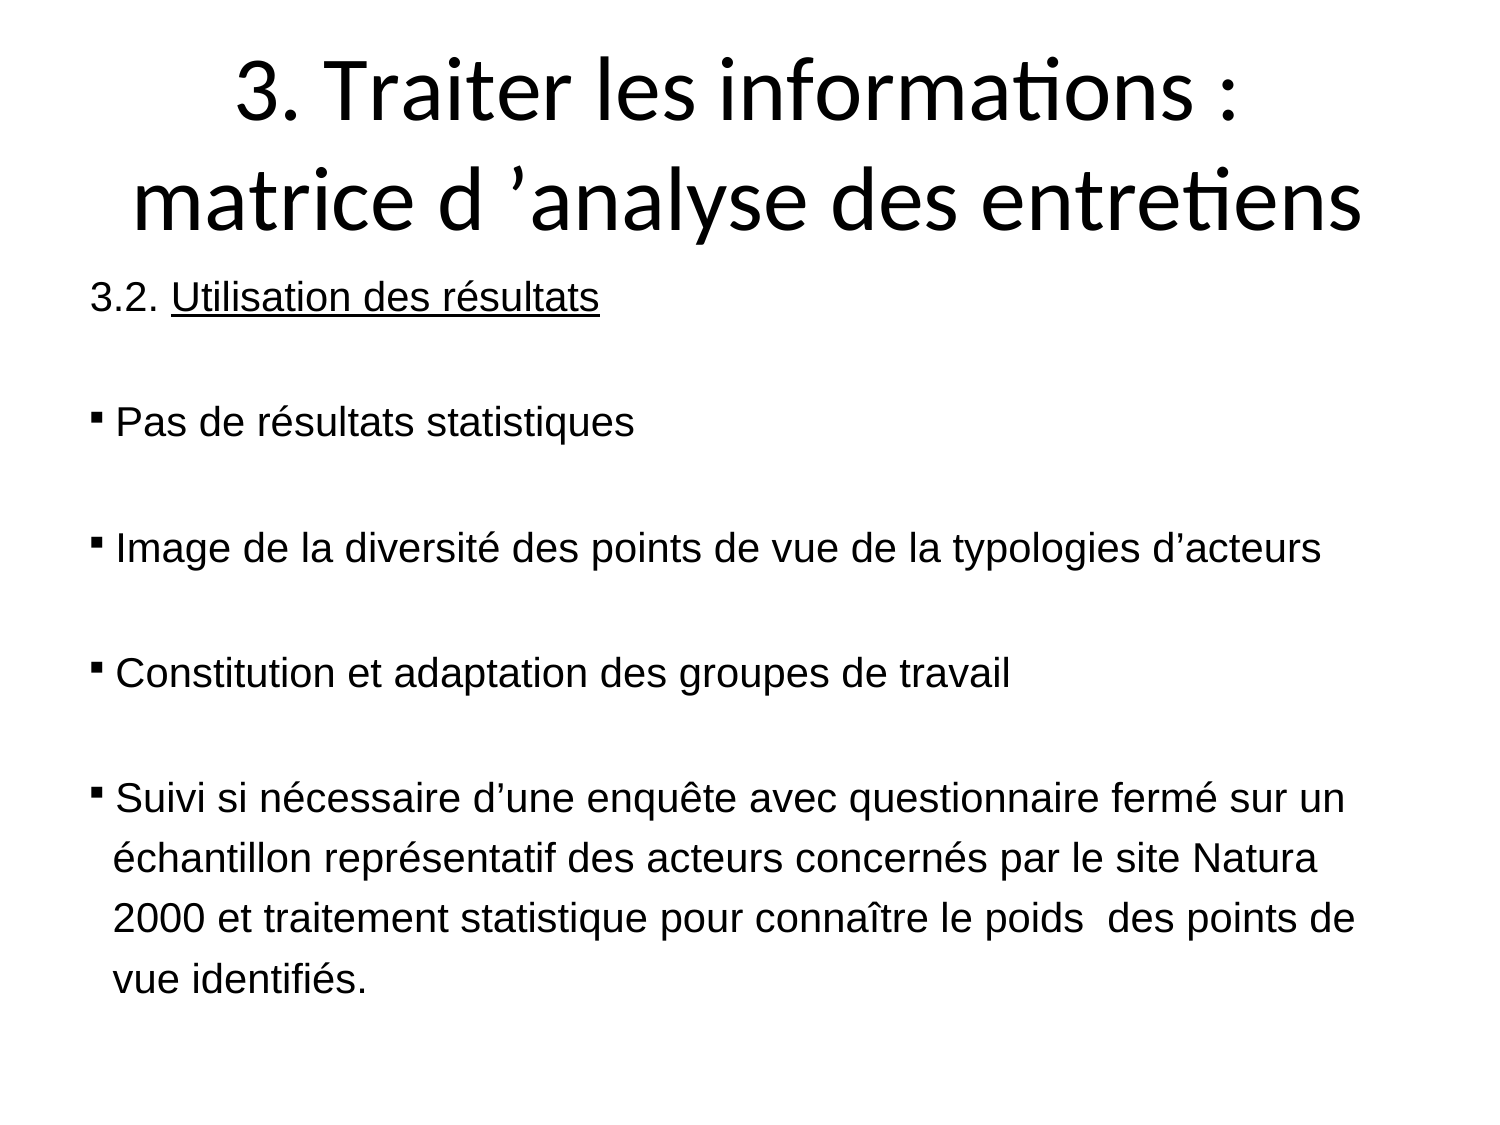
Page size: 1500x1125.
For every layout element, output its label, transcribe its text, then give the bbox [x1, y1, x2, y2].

title 3. Traiter les informations : matrice d ’analyse des entretiens [75, 21, 1422, 257]
list 3.2. Utilisation des résultats Pas de résultats statistiques Image de la diversité des points de vue de la typologies d’acteurs Constitution et adaptation des groupes de travail Suivi si nécessaire d’une enquête avec questionnaire fermé sur un échantillon représentatif des acteurs concernés par le site Natura 2000 et traitement statistique pour connaître le poids des points de vue identifiés. [75, 262, 1422, 1002]
